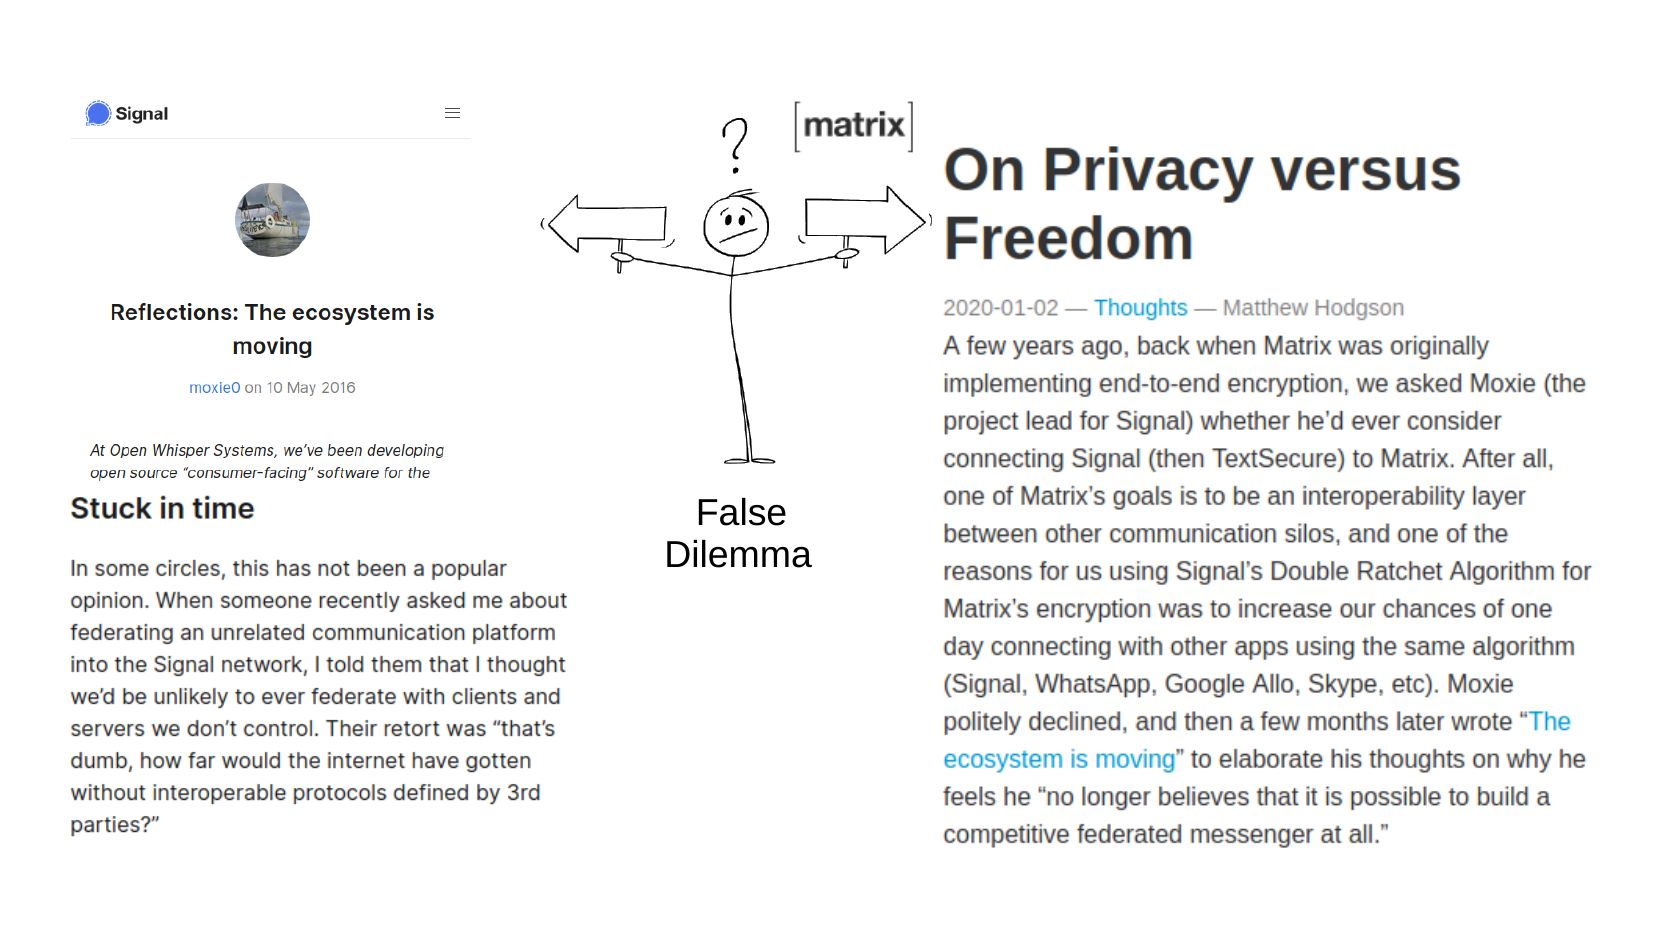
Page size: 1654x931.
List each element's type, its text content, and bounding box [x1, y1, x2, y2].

picture [45, 97, 591, 851]
text_box False Dilemma [649, 483, 892, 615]
picture [540, 94, 1607, 851]
